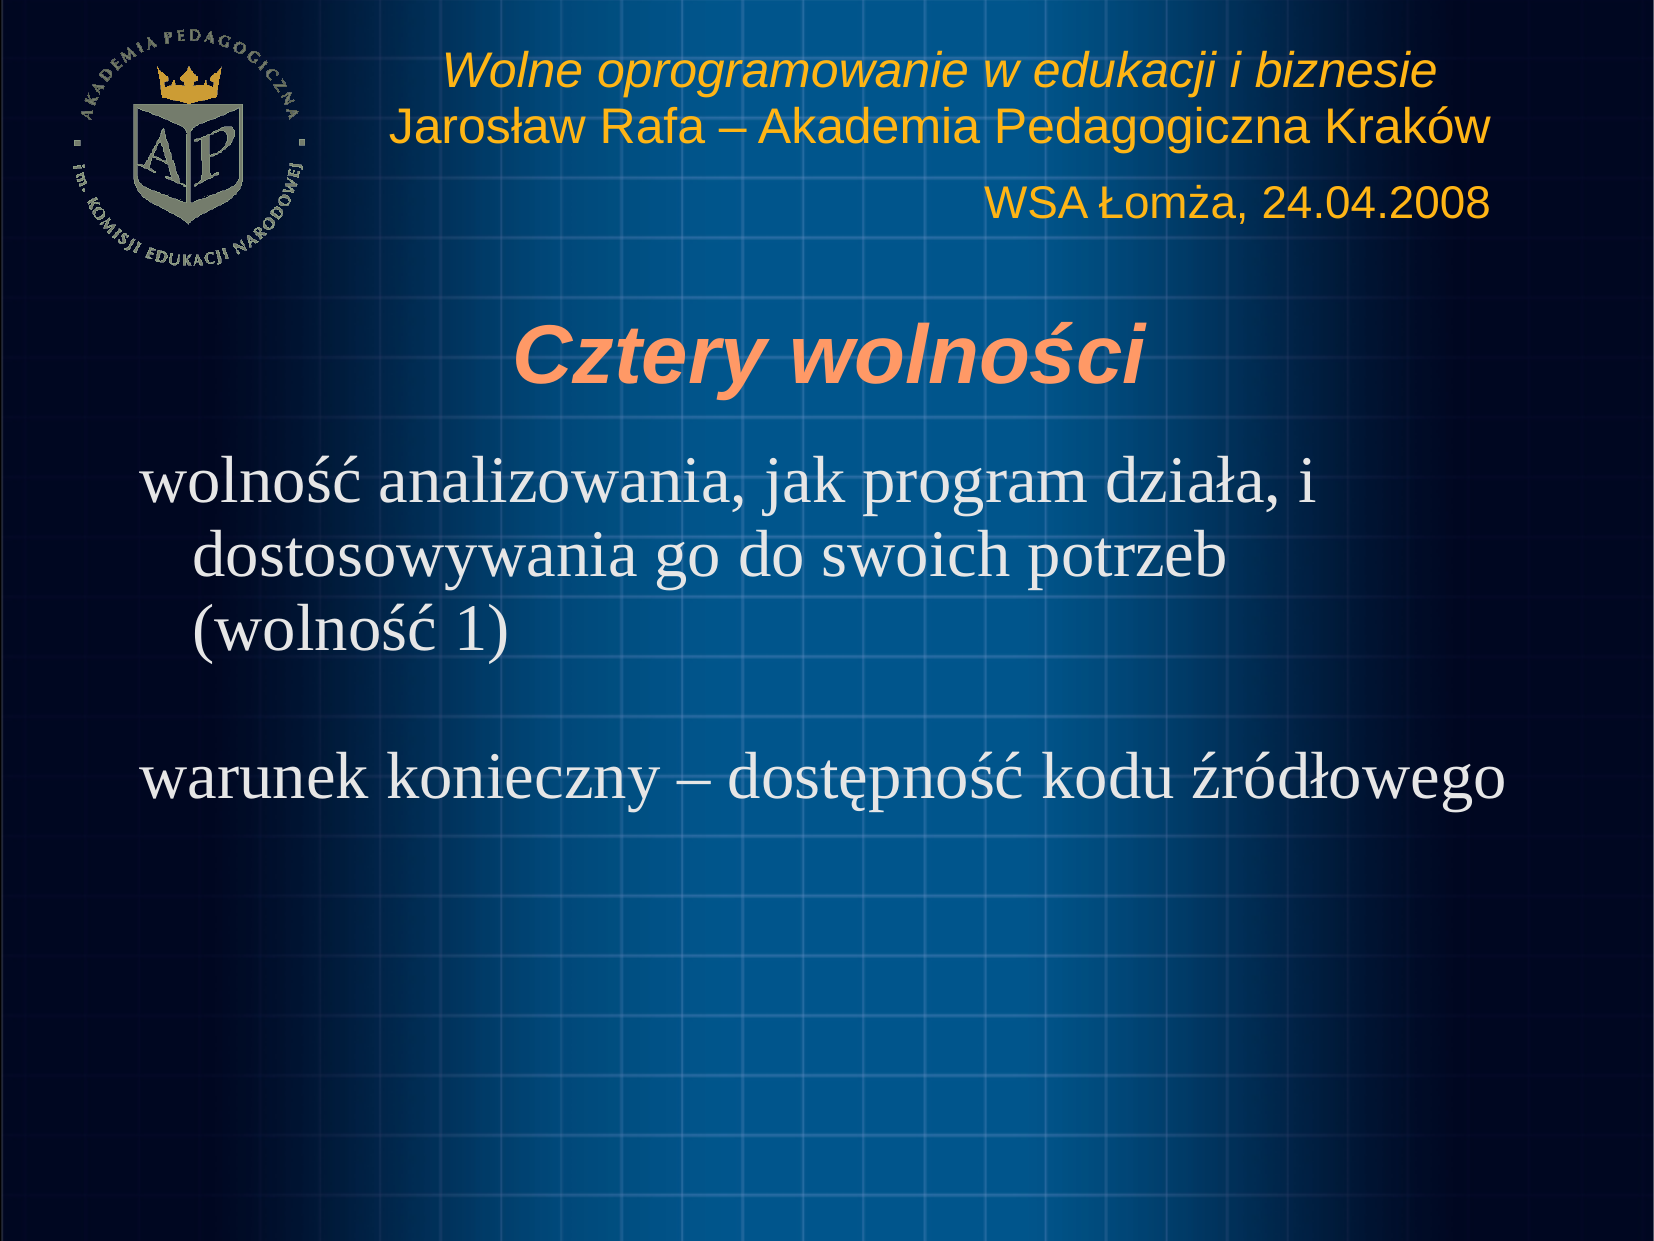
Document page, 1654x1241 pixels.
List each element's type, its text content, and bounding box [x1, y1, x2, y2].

list wolność analizowania, jak program działa, i dostosowywania go do swoich potrzeb (wolność 1) warunek konieczny – dostępność kodu źródłowego [121, 442, 1561, 1118]
picture [0, 0, 1654, 1241]
title Cztery wolności [123, 295, 1536, 414]
